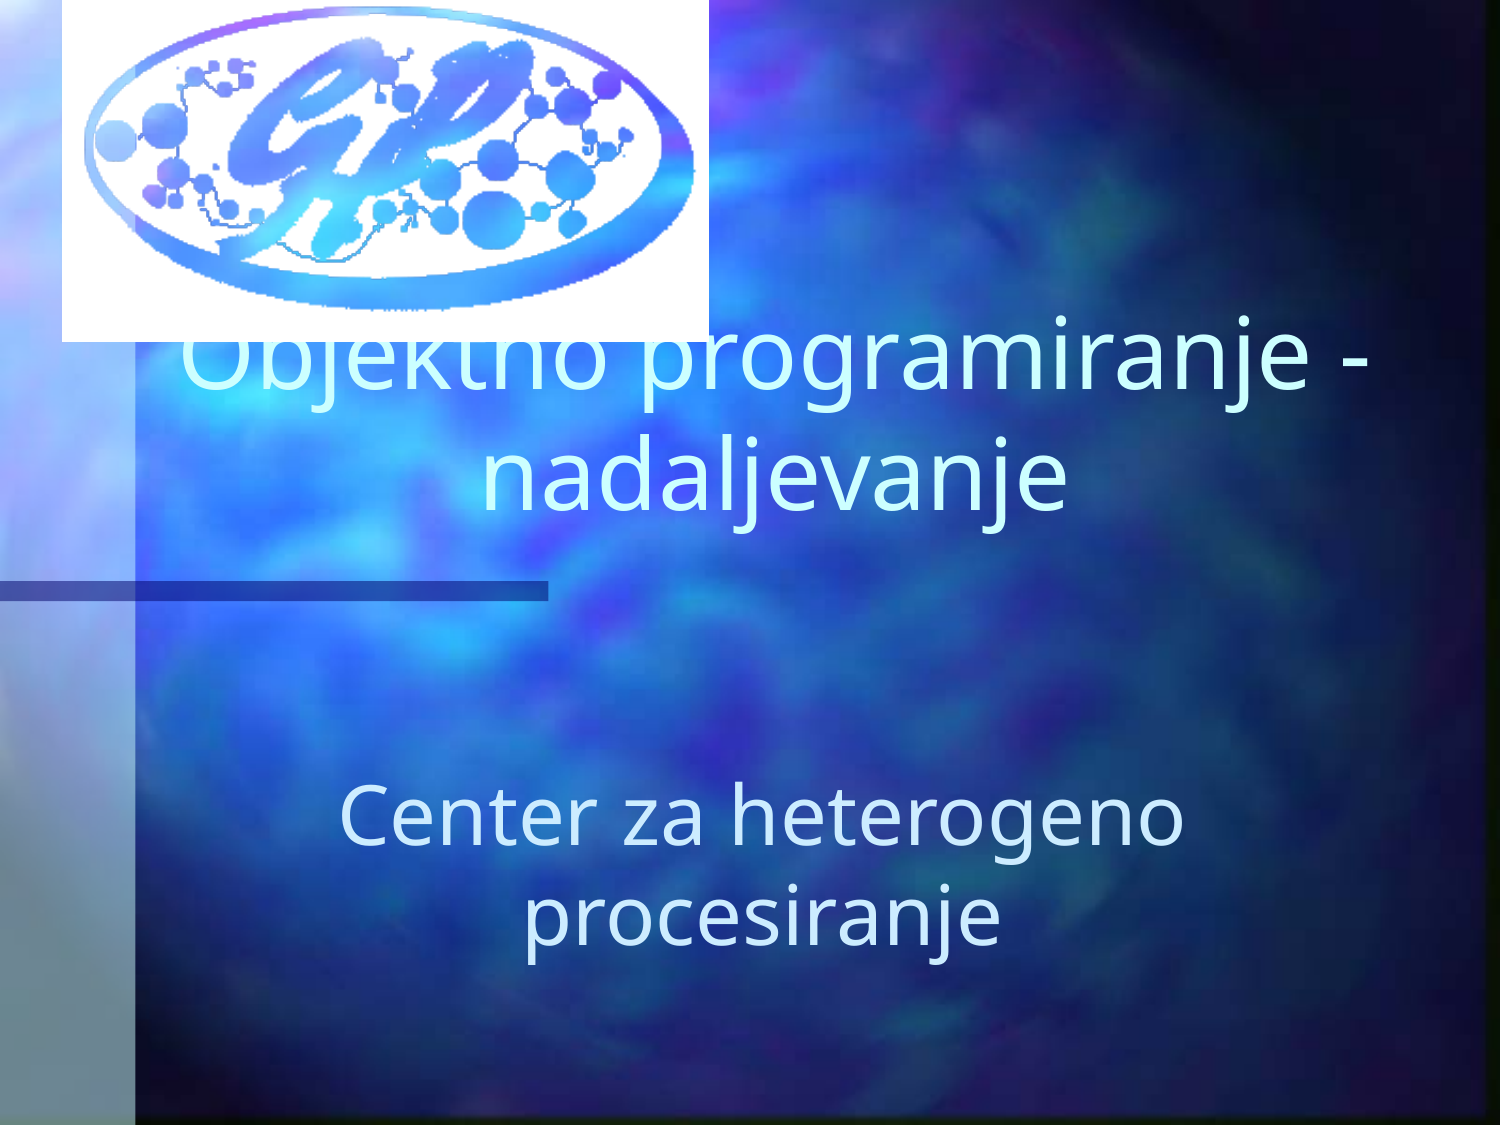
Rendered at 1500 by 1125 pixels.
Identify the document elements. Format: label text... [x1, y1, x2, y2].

picture [62, 0, 1500, 1125]
subtitle Center za heterogeno procesiranje [237, 637, 1288, 925]
title Objektno programiranje - nadaljevanje [162, 282, 1388, 538]
